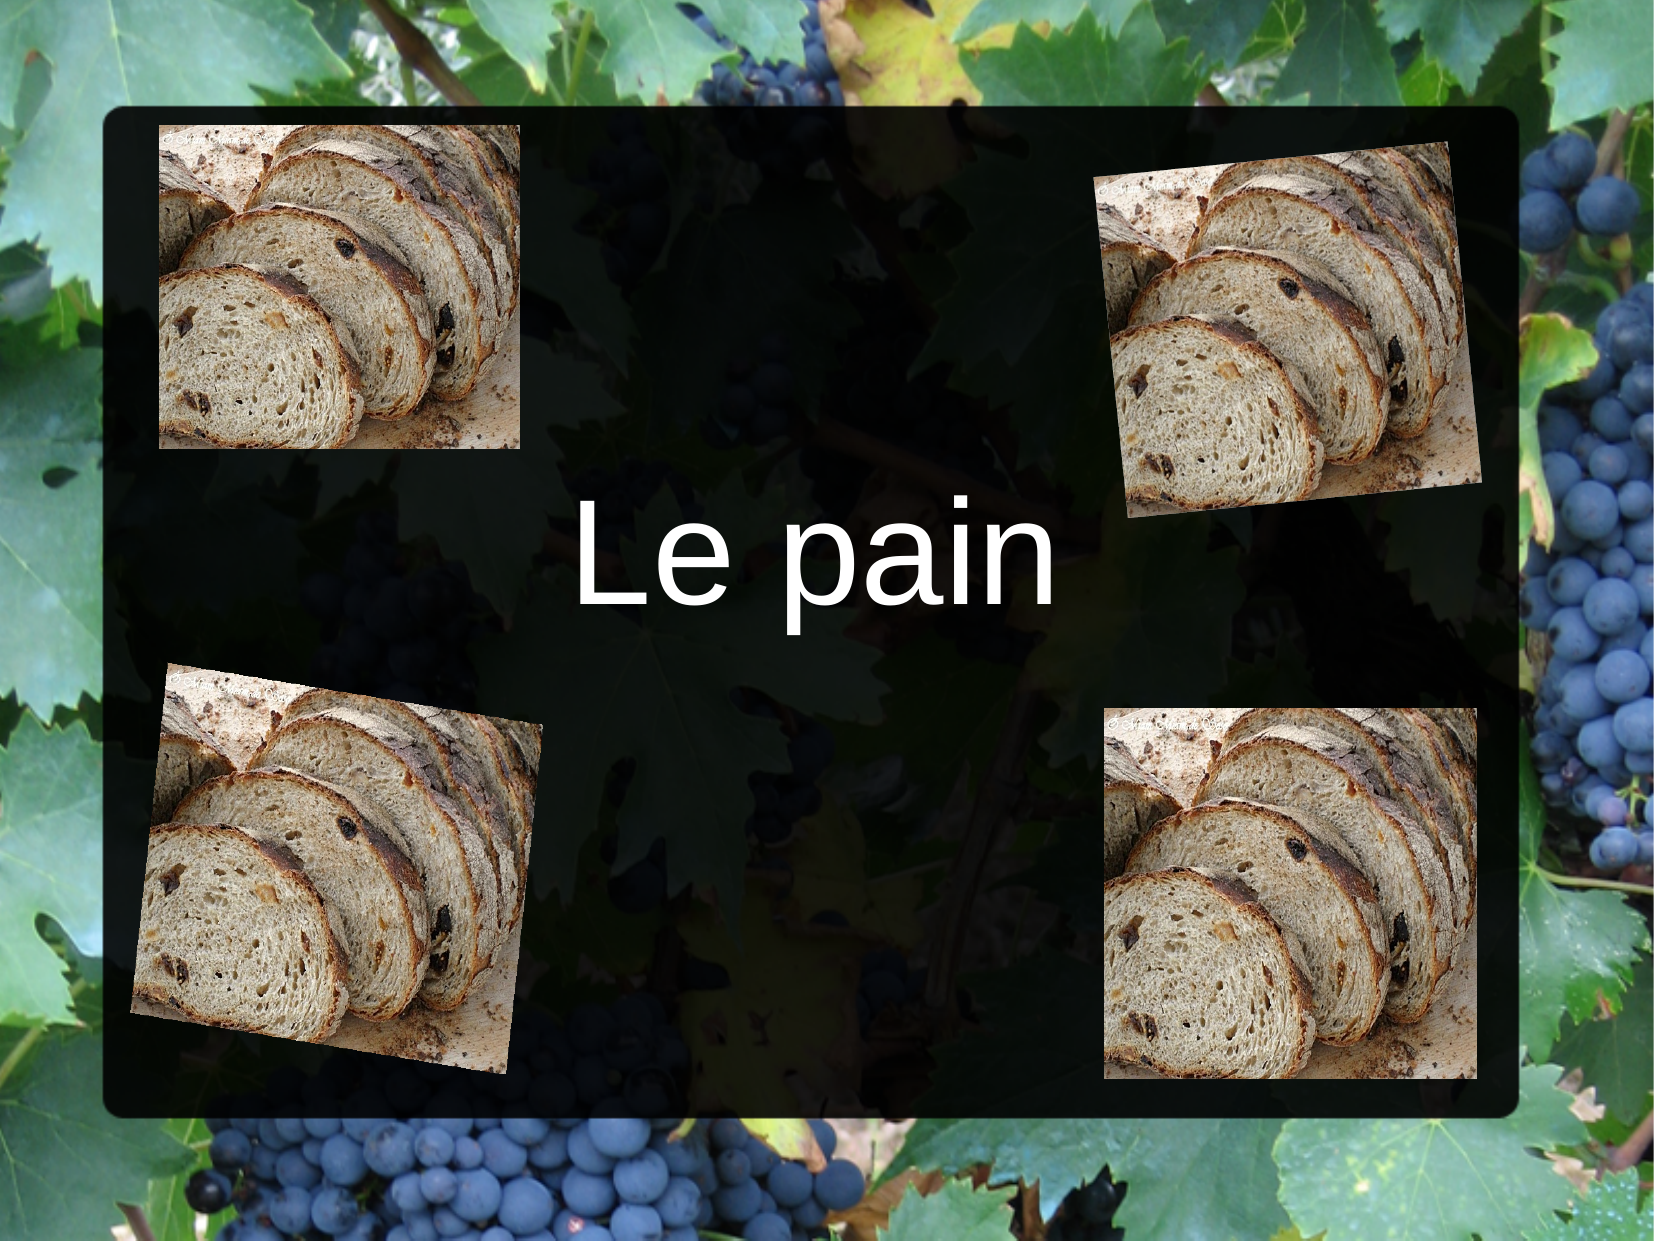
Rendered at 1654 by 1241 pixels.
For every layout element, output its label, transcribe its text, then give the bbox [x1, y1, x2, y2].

title [118, 67, 1506, 376]
picture [0, 0, 1654, 1241]
subtitle Le pain [295, 312, 1335, 792]
